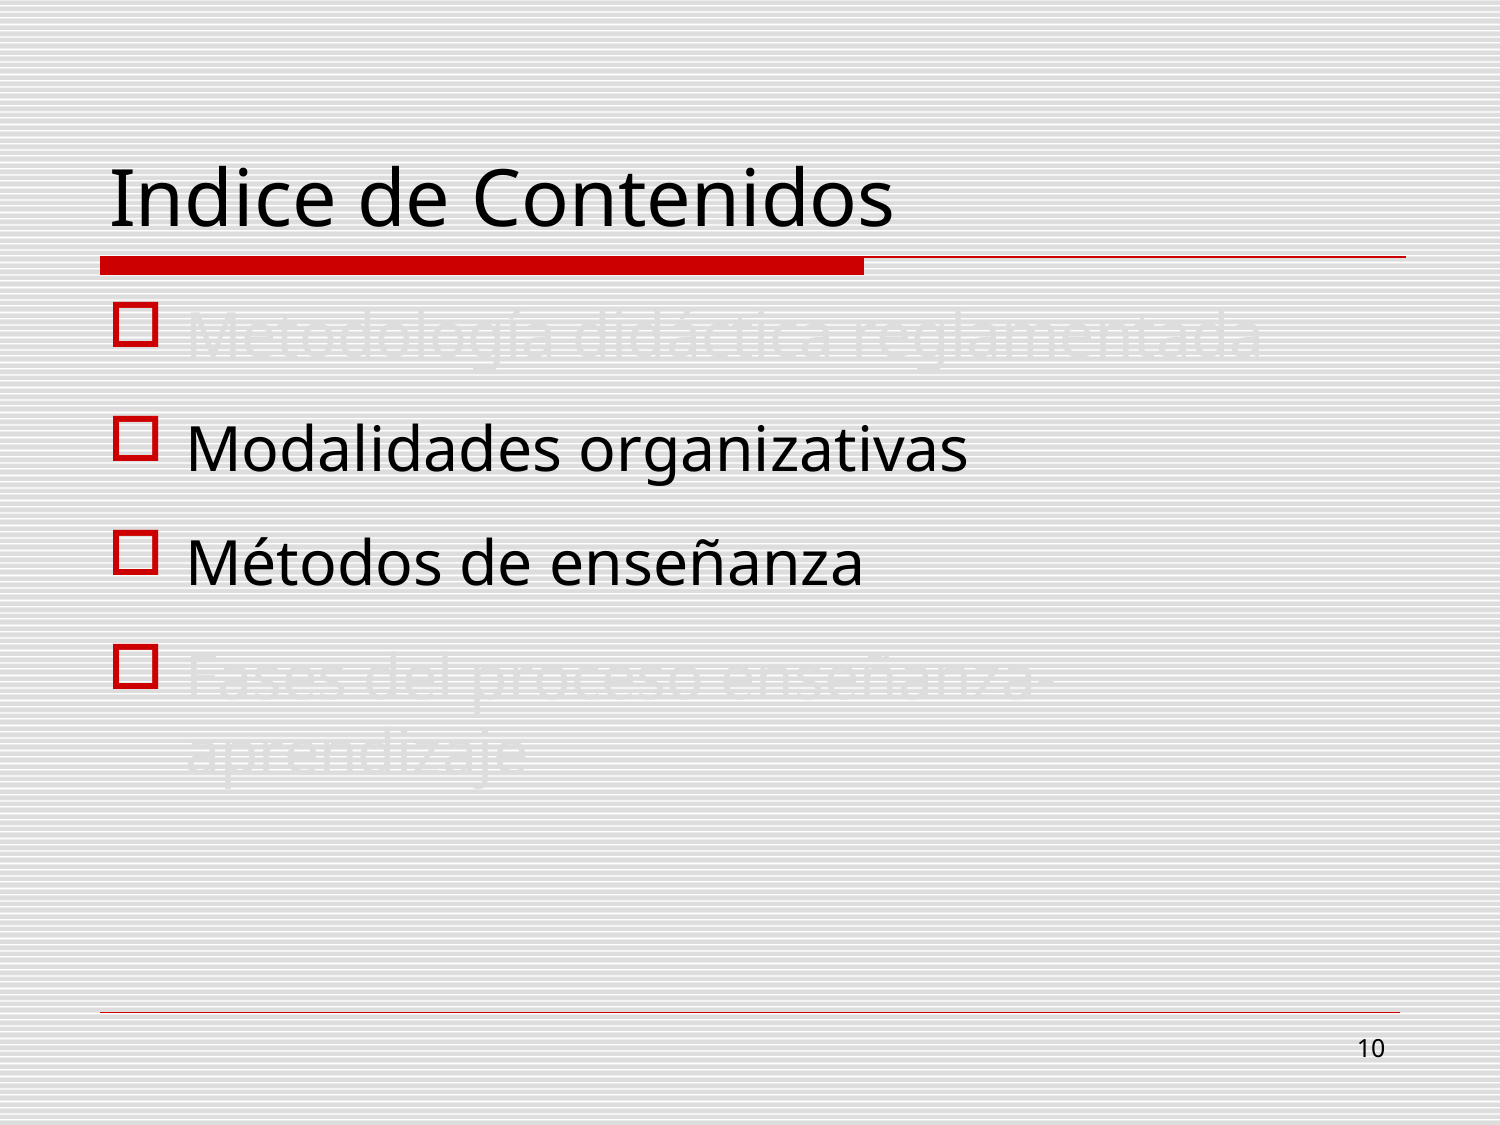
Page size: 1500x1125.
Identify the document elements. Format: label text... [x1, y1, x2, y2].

title Indice de Contenidos [94, 49, 1407, 250]
picture [0, 0, 1500, 1125]
text_box <número> [1074, 1024, 1401, 1103]
list Metodología didáctica reglamentada Modalidades organizativas Métodos de enseñanza Fases del proceso enseñanza-aprendizaje [92, 287, 1406, 988]
